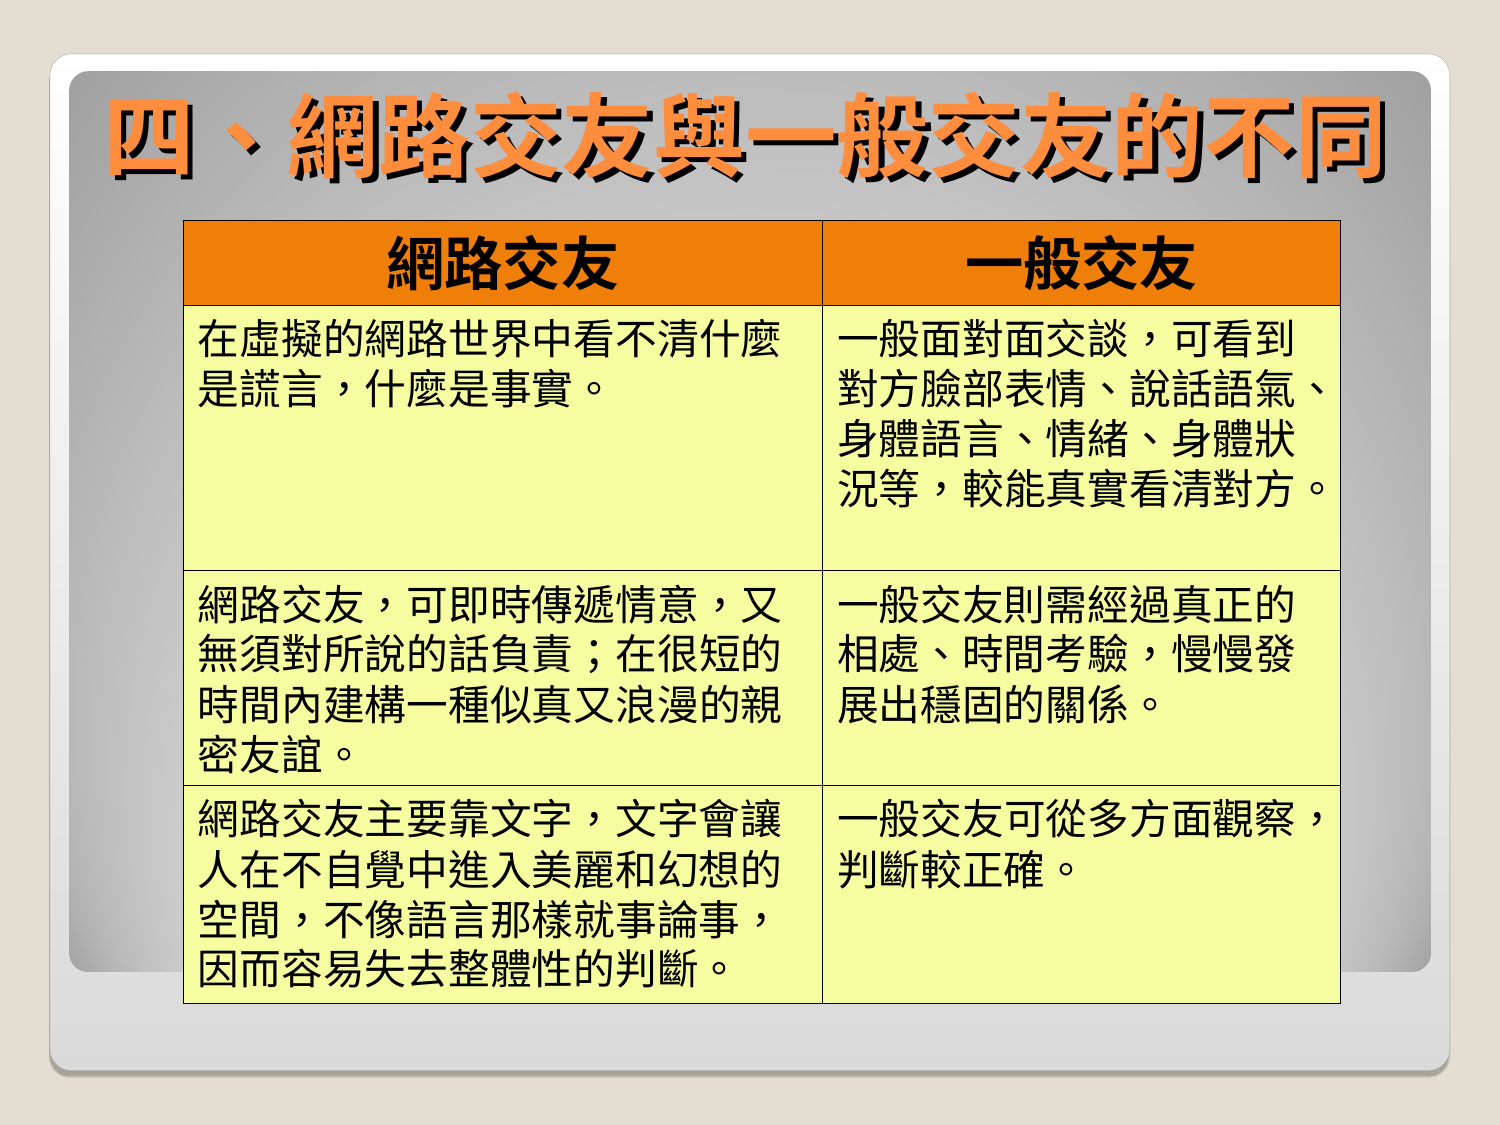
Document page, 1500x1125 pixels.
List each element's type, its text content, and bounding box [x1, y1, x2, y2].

table_cell 網路交友主要靠文字，文字會讓人在不自覺中進入美麗和幻想的空間，不像語言那樣就事論事，因而容易失去整體性的判斷。 [184, 786, 822, 1003]
table_cell 網路交友，可即時傳遞情意，又無須對所說的話負責；在很短的時間內建構一種似真又浪漫的親密友誼。 [184, 571, 822, 785]
table_header 一般交友 [823, 221, 1340, 305]
picture [69, 71, 1431, 972]
title 四、網路交友與一般交友的不同 [88, 78, 1424, 197]
table_cell 一般交友可從多方面觀察，判斷較正確。 [823, 786, 1340, 1003]
table_cell 一般交友則需經過真正的相處、時間考驗，慢慢發展出穩固的關係。 [823, 571, 1340, 785]
table_cell 在虛擬的網路世界中看不清什麼是謊言，什麼是事實。 [184, 306, 822, 570]
table_header 網路交友 [184, 221, 822, 305]
table_cell 一般面對面交談，可看到對方臉部表情、說話語氣、身體語言、情緒、身體狀況等，較能真實看清對方。 [823, 306, 1340, 570]
